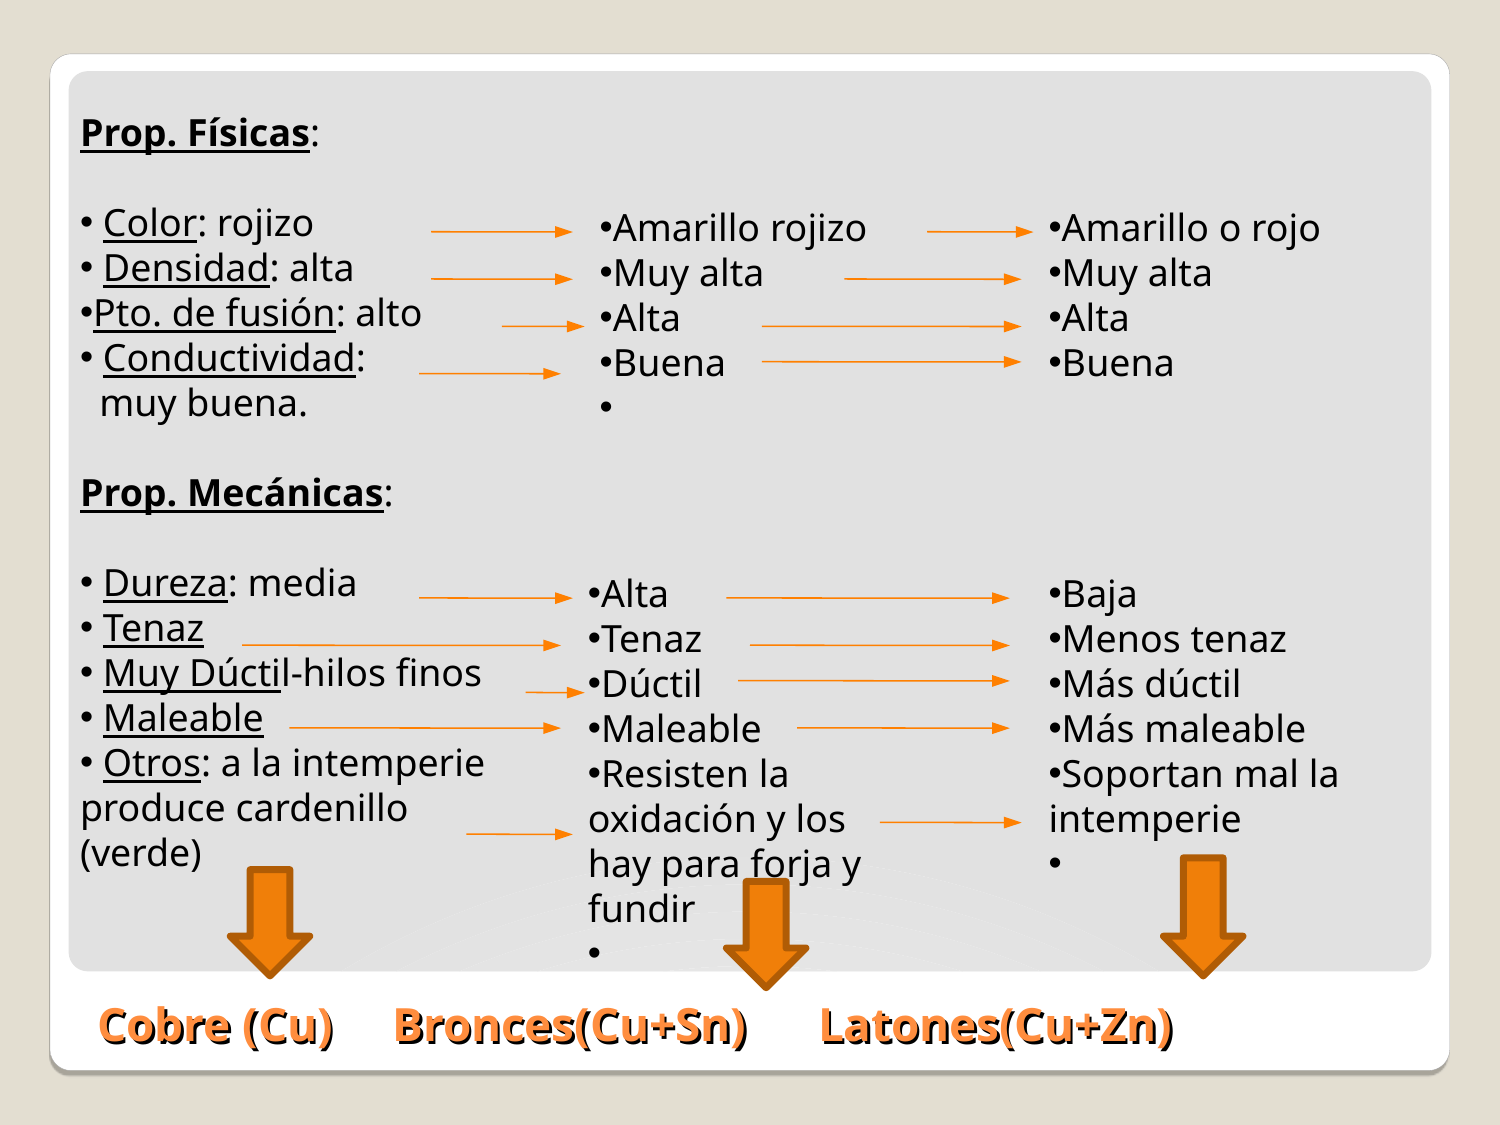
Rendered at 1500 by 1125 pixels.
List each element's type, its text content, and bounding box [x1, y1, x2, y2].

title Cobre (Cu) Bronces(Cu+Sn) Latones(Cu+Zn) [82, 940, 1426, 1059]
text_box Amarillo rojizo Muy alta Alta Buena [584, 196, 916, 485]
text_box [1163, 857, 1243, 977]
text_box [726, 881, 806, 988]
text_box Prop. Físicas: Color: rojizo Densidad: alta Pto. de fusión: alto Conductividad: muy buena. Prop. Mecánicas: Dureza: media Tenaz Muy Dúctil-hilos finos Maleable Otros: a la intemperie produce cardenillo (verde) [64, 101, 550, 902]
text_box Baja Menos tenaz Más dúctil Más maleable Soportan mal la intemperie [1033, 562, 1386, 896]
text_box Amarillo o rojo Muy alta Alta Buena [1033, 196, 1388, 394]
text_box Alta Tenaz Dúctil Maleable Resisten la oxidación y los hay para forja y fundir [572, 562, 916, 987]
text_box [230, 869, 310, 976]
